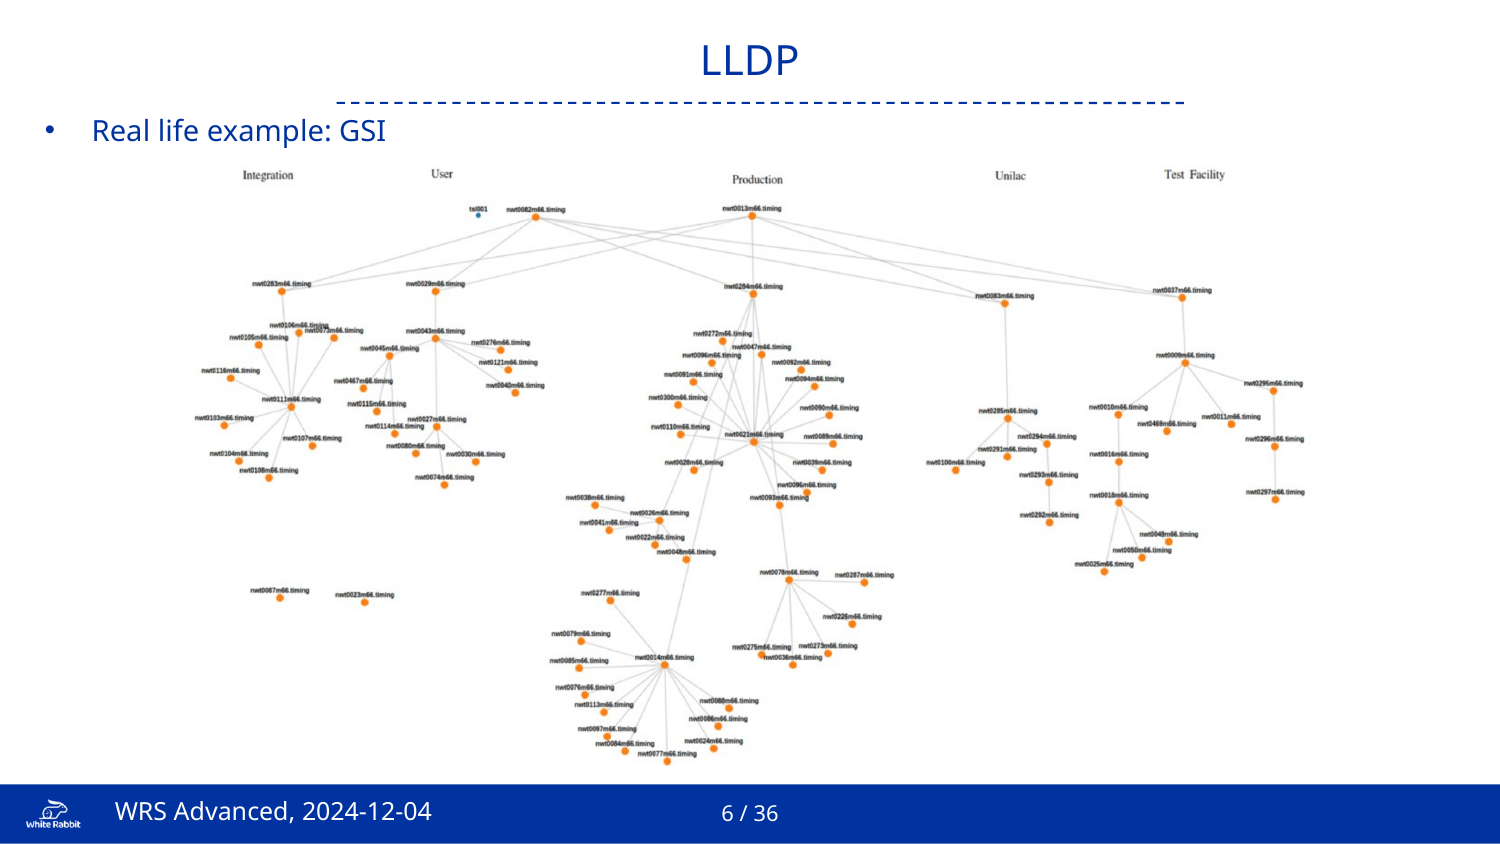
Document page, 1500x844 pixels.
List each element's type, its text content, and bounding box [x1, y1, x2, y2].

slide_number <number> / 36 [0, 791, 1500, 837]
picture [177, 162, 1329, 768]
title LLDP [0, 0, 1500, 117]
text_box Real life example: GSI [30, 99, 916, 155]
